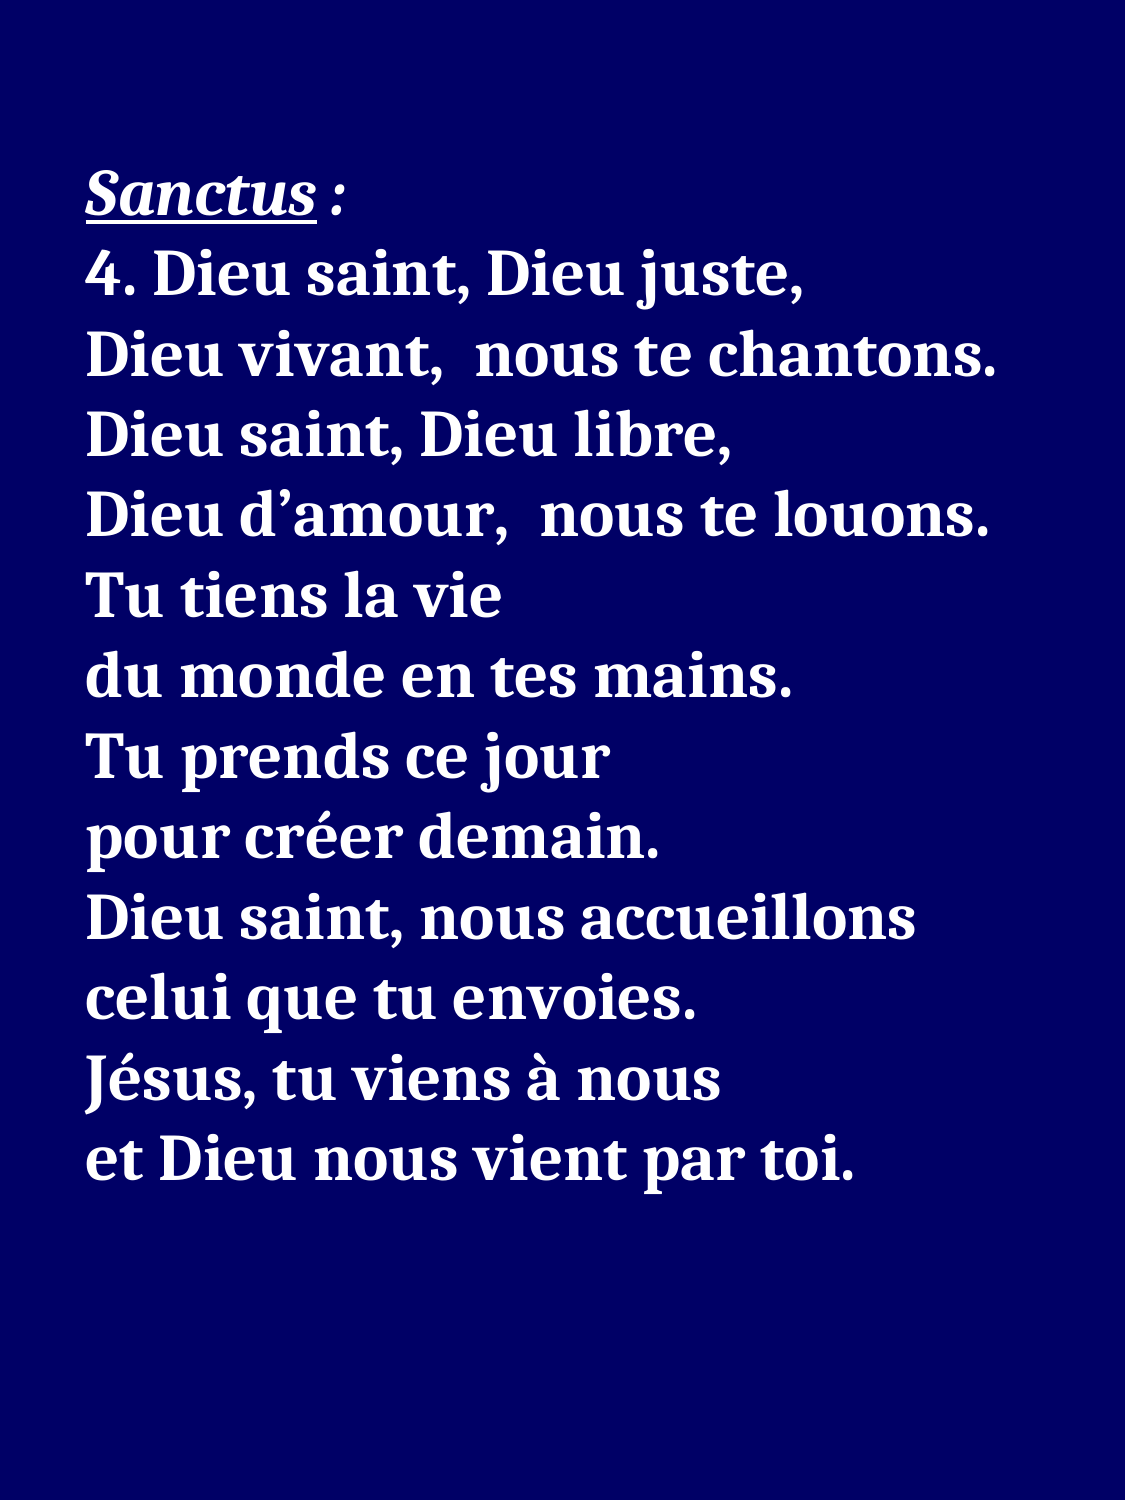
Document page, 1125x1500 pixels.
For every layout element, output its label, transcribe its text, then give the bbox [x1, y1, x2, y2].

text_box Sanctus : 4. Dieu saint, Dieu juste, Dieu vivant, nous te chantons. Dieu saint, Dieu libre, Dieu d’amour, nous te louons. Tu tiens la vie du monde en tes mains. Tu prends ce jour pour créer demain. Dieu saint, nous accueillons celui que tu envoies. Jésus, tu viens à nous et Dieu nous vient par toi. [70, 0, 1111, 1282]
